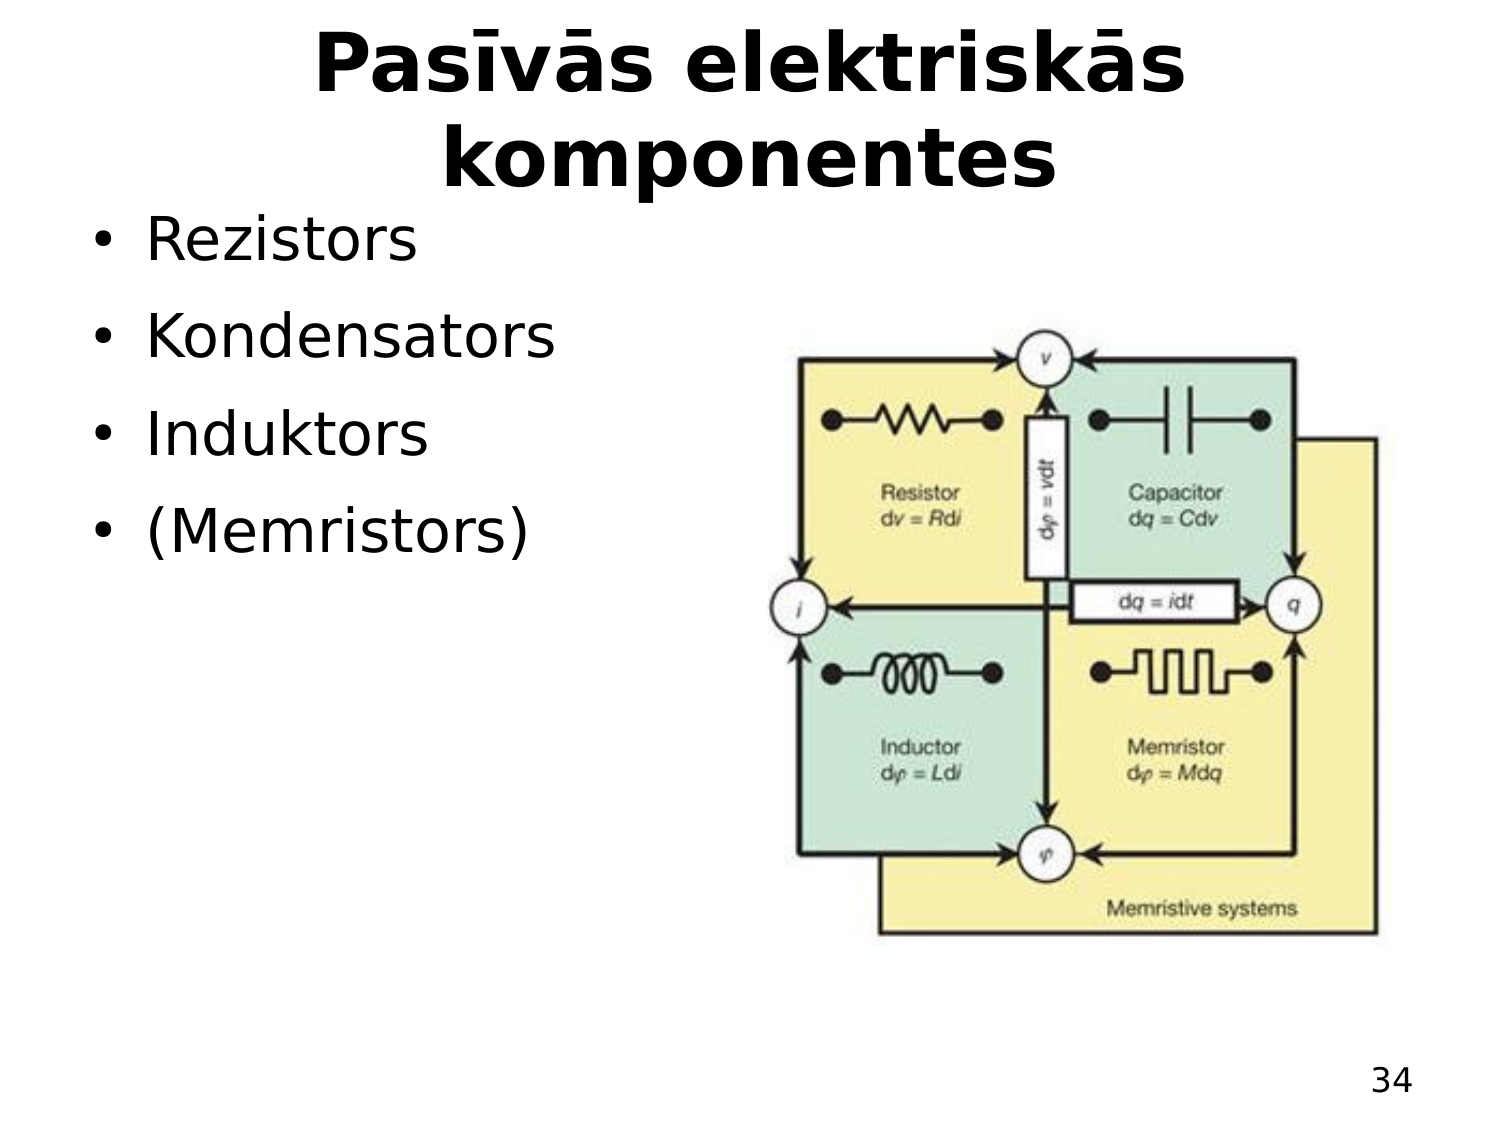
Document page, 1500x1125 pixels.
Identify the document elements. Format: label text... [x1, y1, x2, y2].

list Rezistors Kondensators Induktors (Memristors) [75, 204, 720, 1075]
title Pasīvās elektriskās komponentes [75, 16, 1425, 206]
picture [751, 312, 1396, 967]
